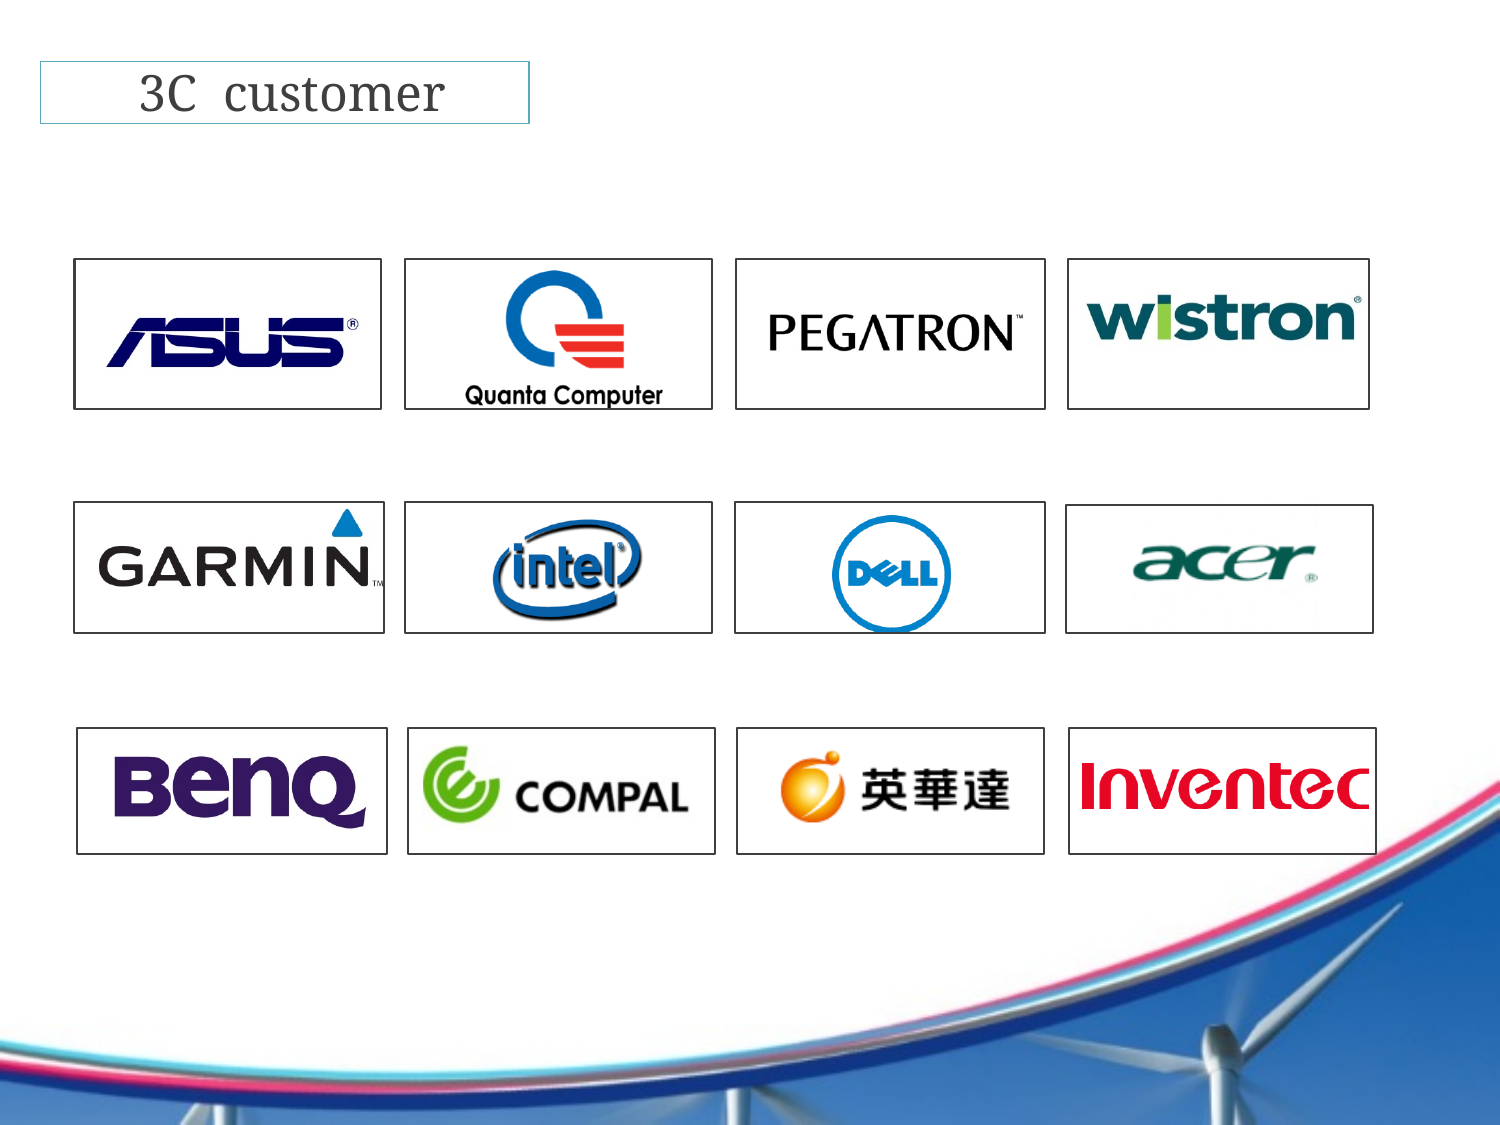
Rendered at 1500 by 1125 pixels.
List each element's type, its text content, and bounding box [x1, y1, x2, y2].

picture [0, 0, 1500, 1125]
text_box 3C customer [46, 54, 538, 130]
